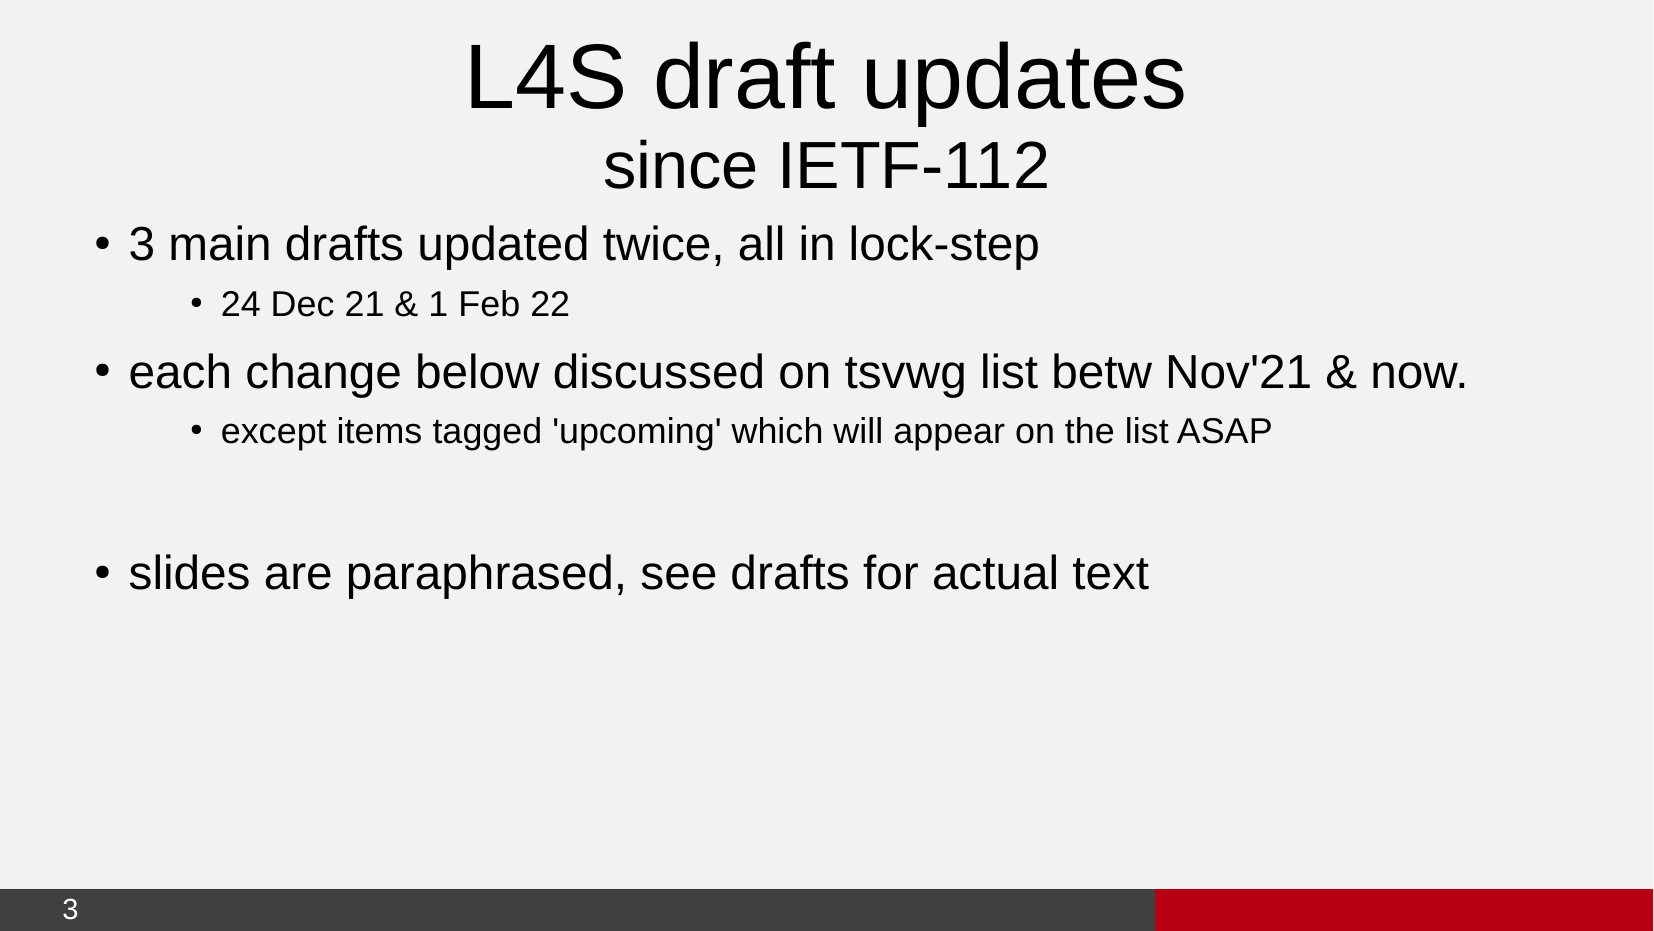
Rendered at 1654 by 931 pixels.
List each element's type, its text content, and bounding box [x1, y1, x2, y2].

list 3 main drafts updated twice, all in lock-step 24 Dec 21 & 1 Feb 22 each change below discussed on tsvwg list betw Nov'21 & now. except items tagged 'upcoming' which will appear on the list ASAP slides are paraphrased, see drafts for actual text [82, 217, 1571, 604]
title L4S draft updates since IETF-112 [82, 25, 1571, 204]
